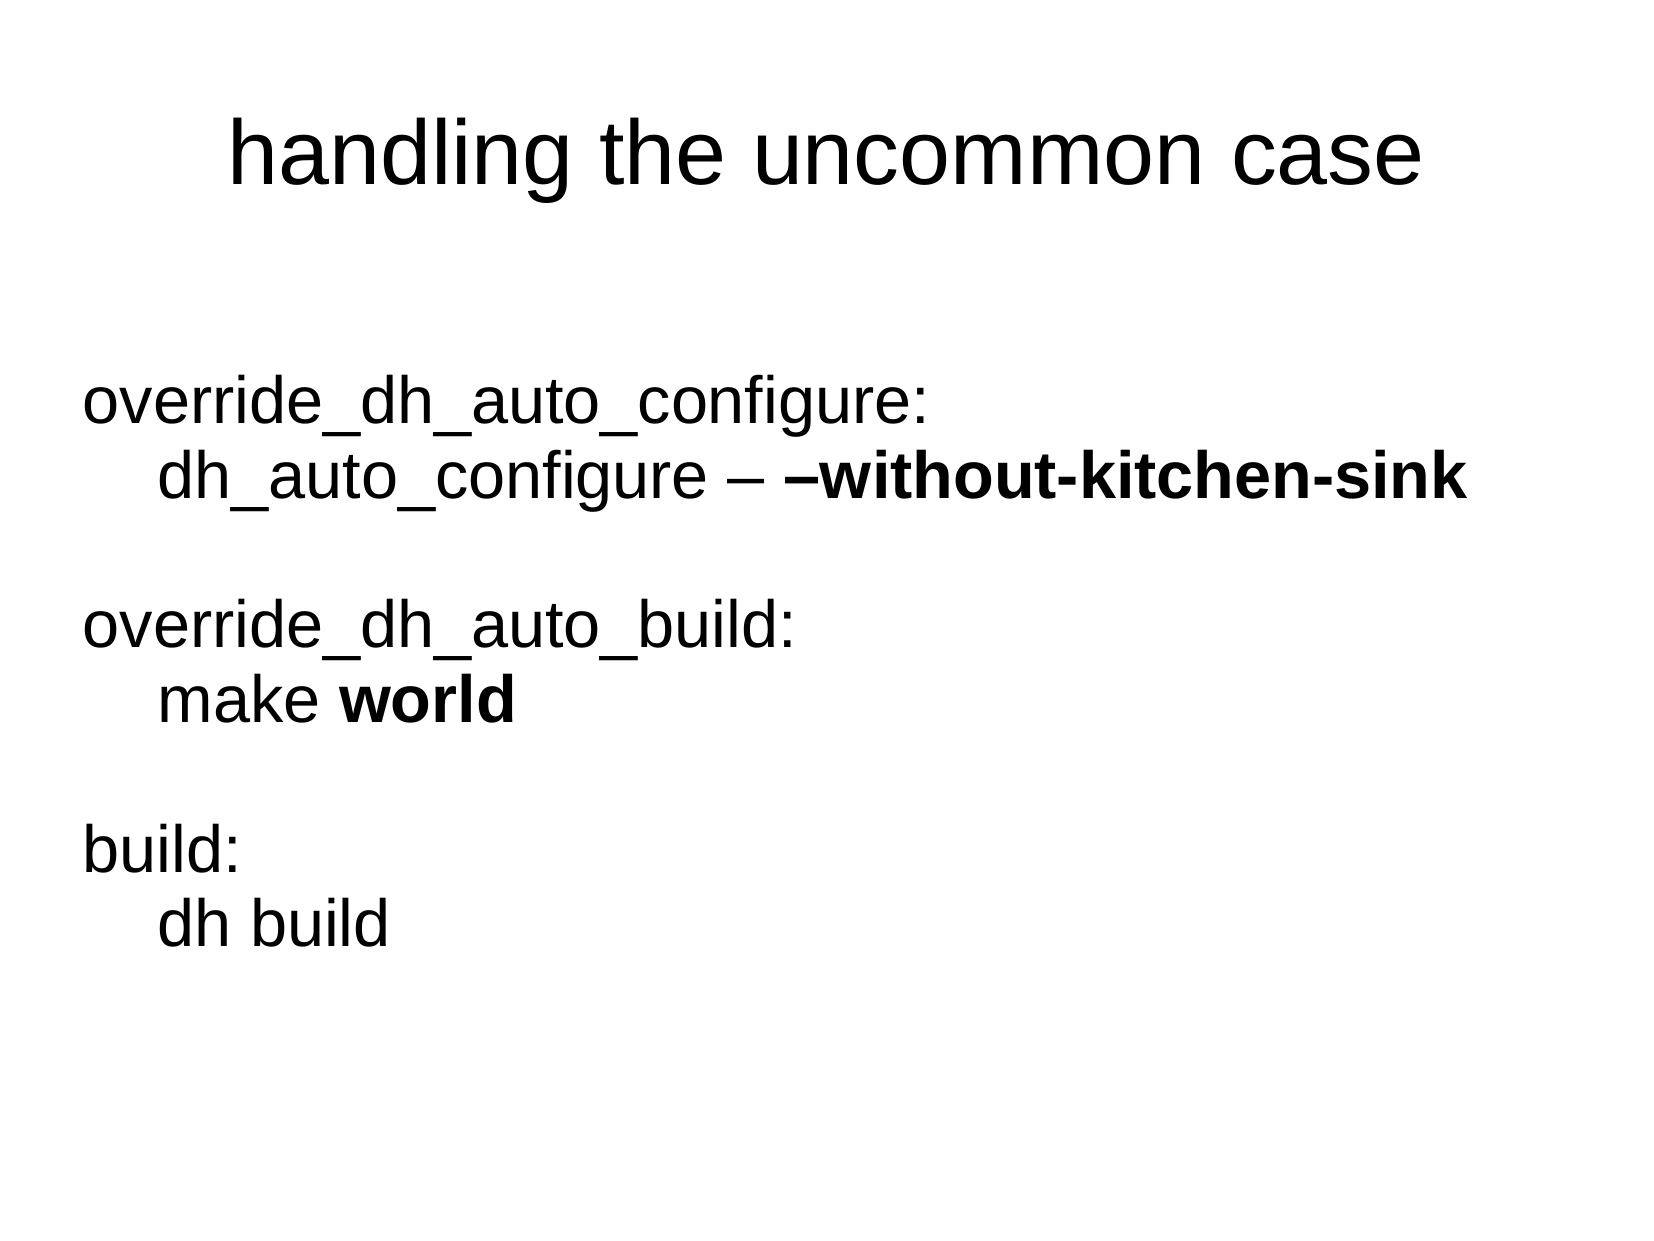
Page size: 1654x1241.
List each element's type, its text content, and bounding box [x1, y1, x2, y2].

subtitle override_dh_auto_configure: dh_auto_configure – –without-kitchen-sink override_dh_auto_build: make world build: dh build [82, 290, 1571, 1109]
title handling the uncommon case [82, 56, 1571, 250]
